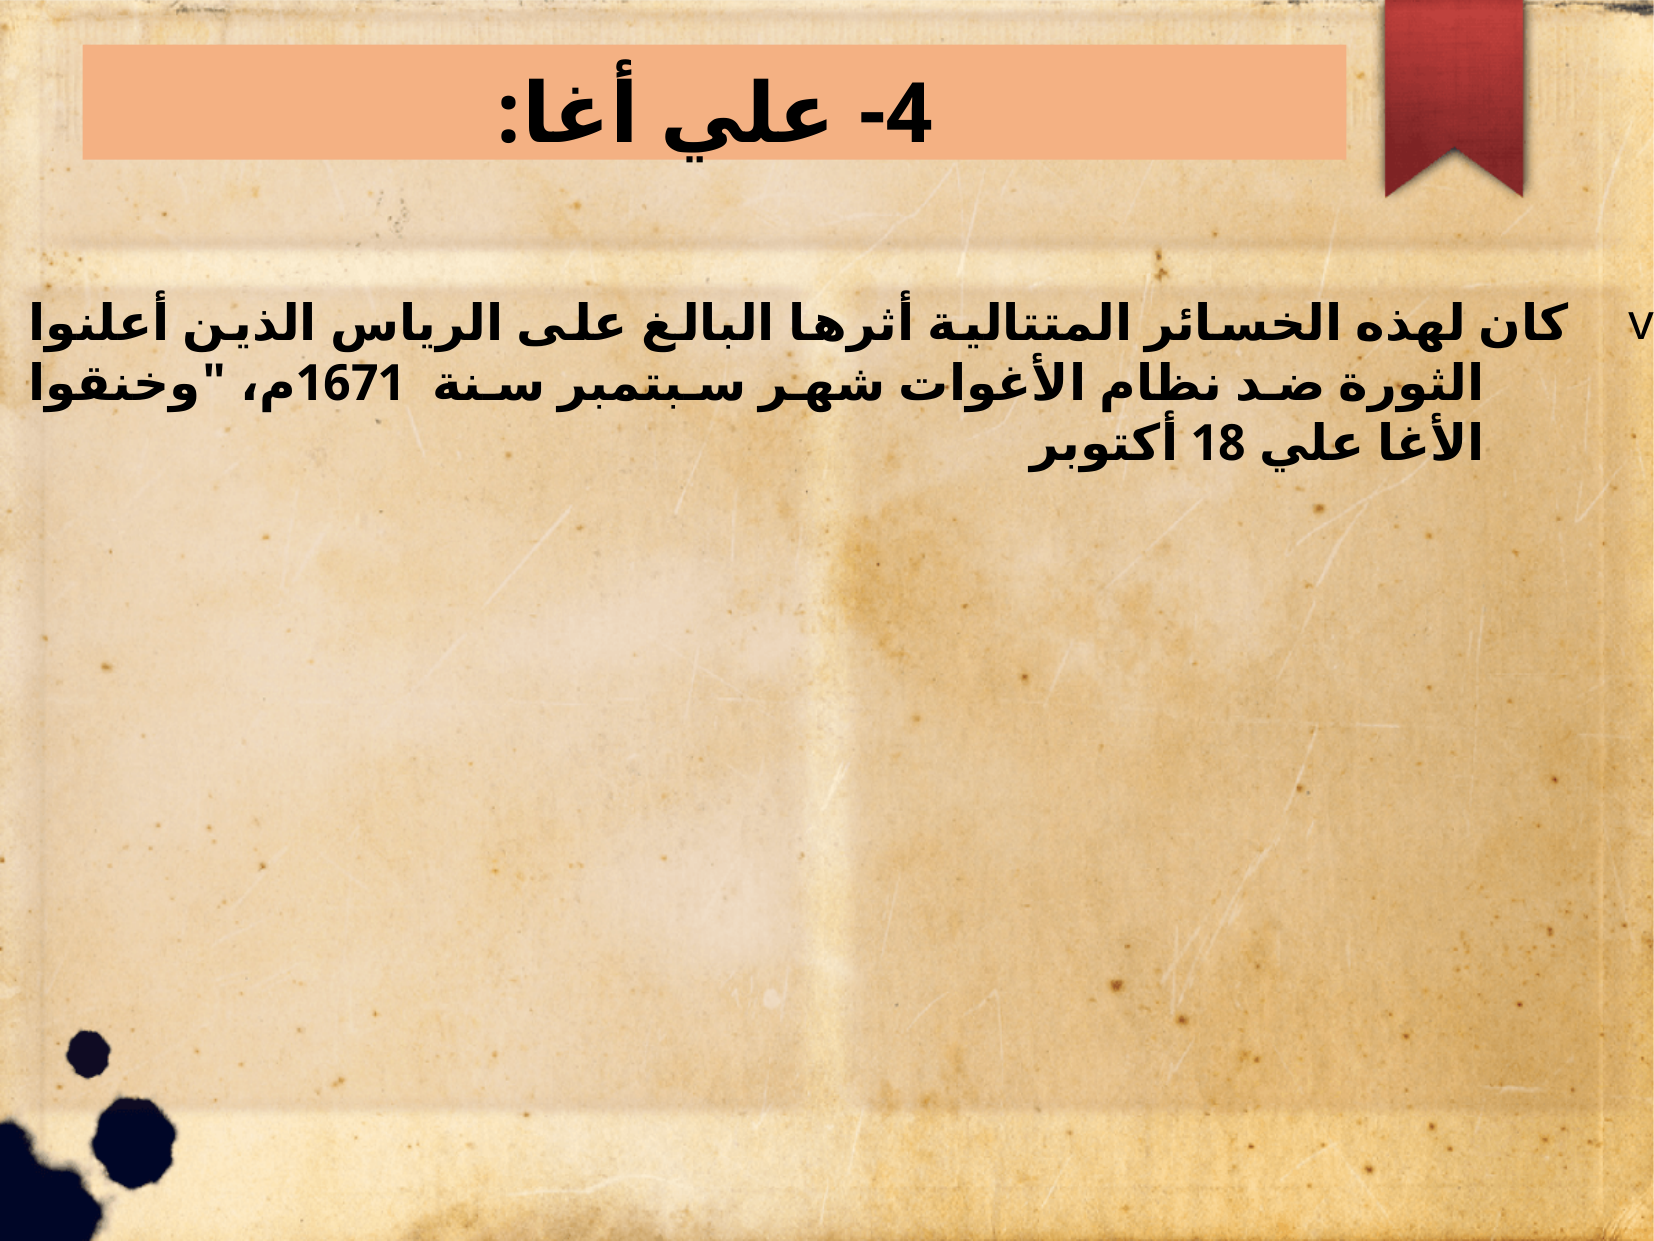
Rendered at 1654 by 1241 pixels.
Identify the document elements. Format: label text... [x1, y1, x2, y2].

title 4- علي أغا: [82, 48, 1347, 156]
list كان لهذه الخسائر المتتالية أثرها البالغ على الرياس الذين أعلنوا الثورة ضد نظام الأغوات شهر سبتمبر سنة 1671م، "وخنقوا الأغا علي 18 أكتوبر [28, 290, 1654, 1207]
